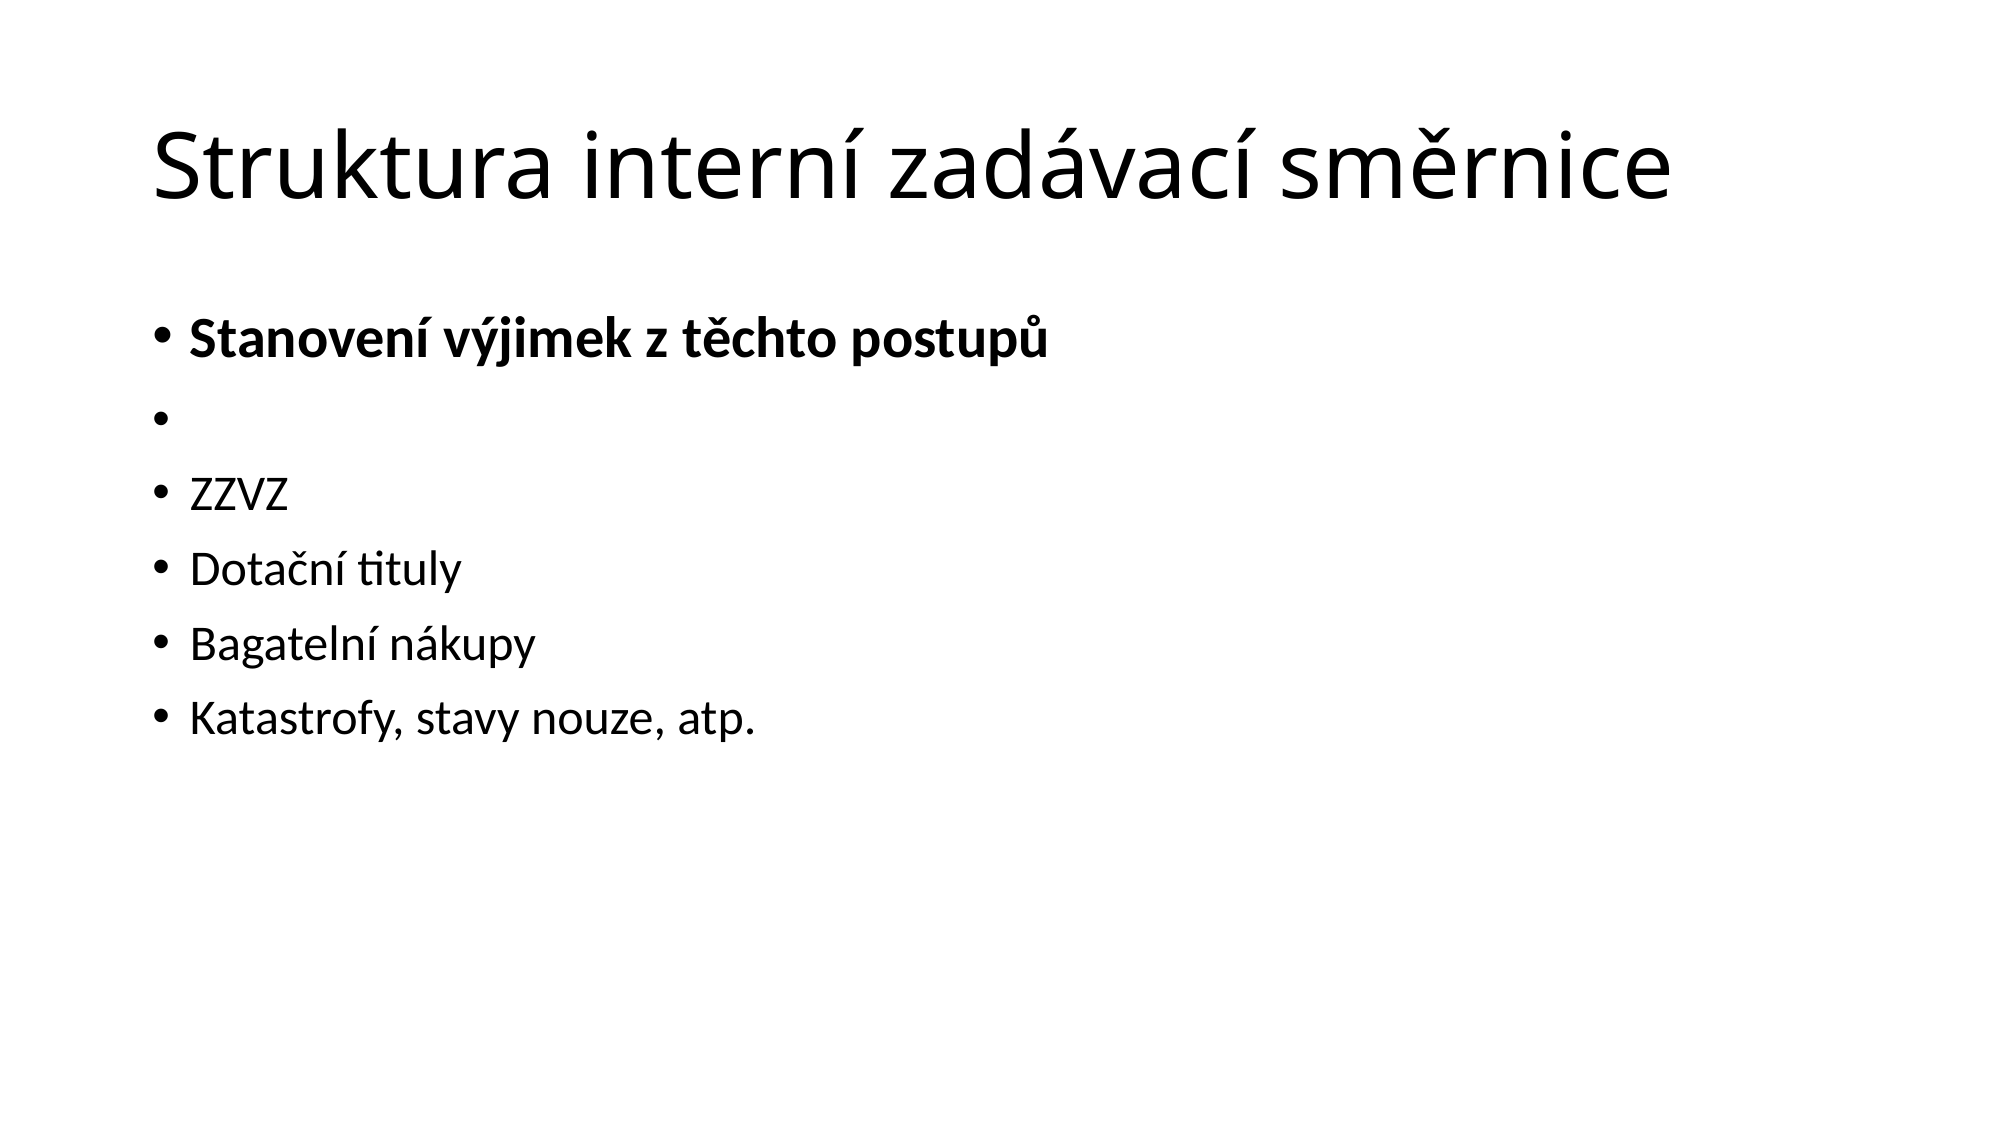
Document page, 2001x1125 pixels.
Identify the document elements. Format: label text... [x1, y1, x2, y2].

list Stanovení výjimek z těchto postupů ZZVZ Dotační tituly Bagatelní nákupy Katastrofy, stavy nouze, atp. [137, 299, 1863, 1014]
title Struktura interní zadávací směrnice [137, 59, 1863, 278]
